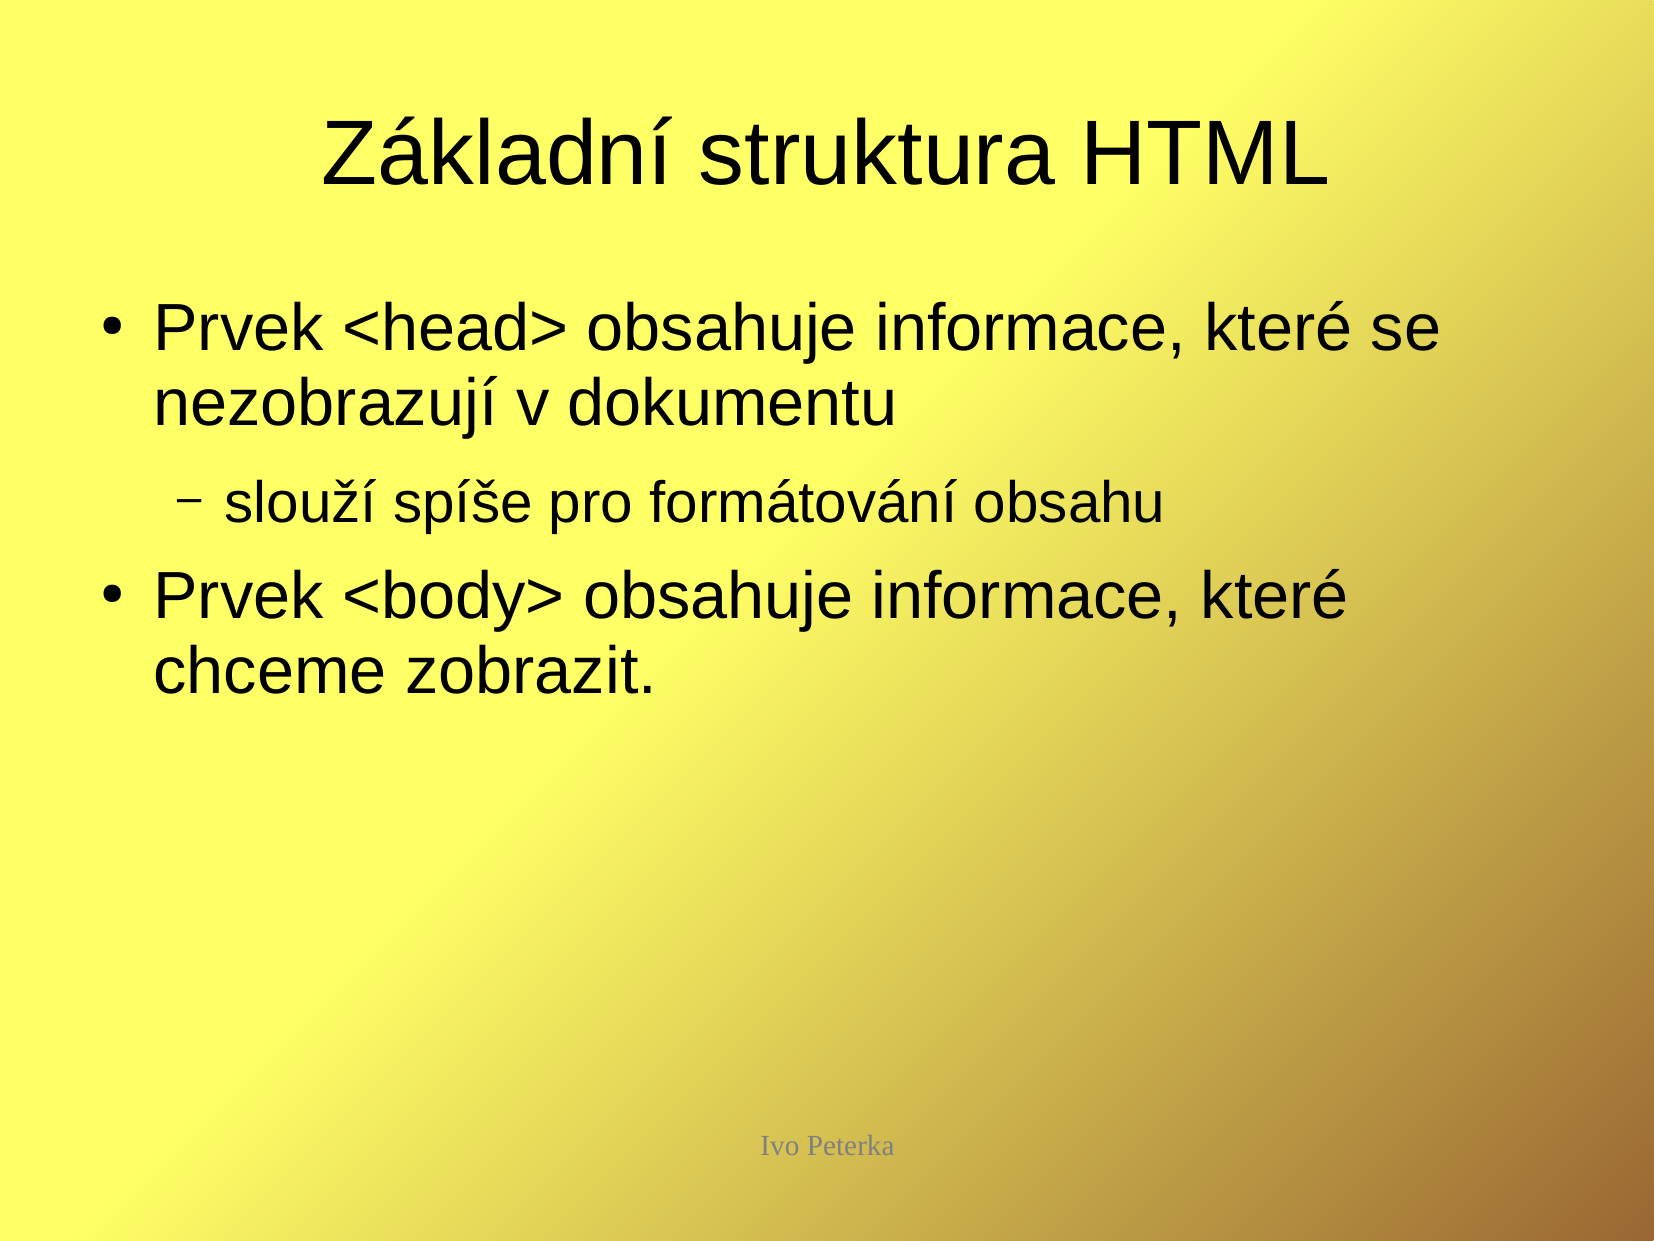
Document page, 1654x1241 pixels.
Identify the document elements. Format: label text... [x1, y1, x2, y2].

list Prvek <head> obsahuje informace, které se nezobrazují v dokumentu slouží spíše pro formátování obsahu Prvek <body> obsahuje informace, které chceme zobrazit. [82, 290, 1571, 1109]
title Základní struktura HTML [82, 49, 1571, 257]
